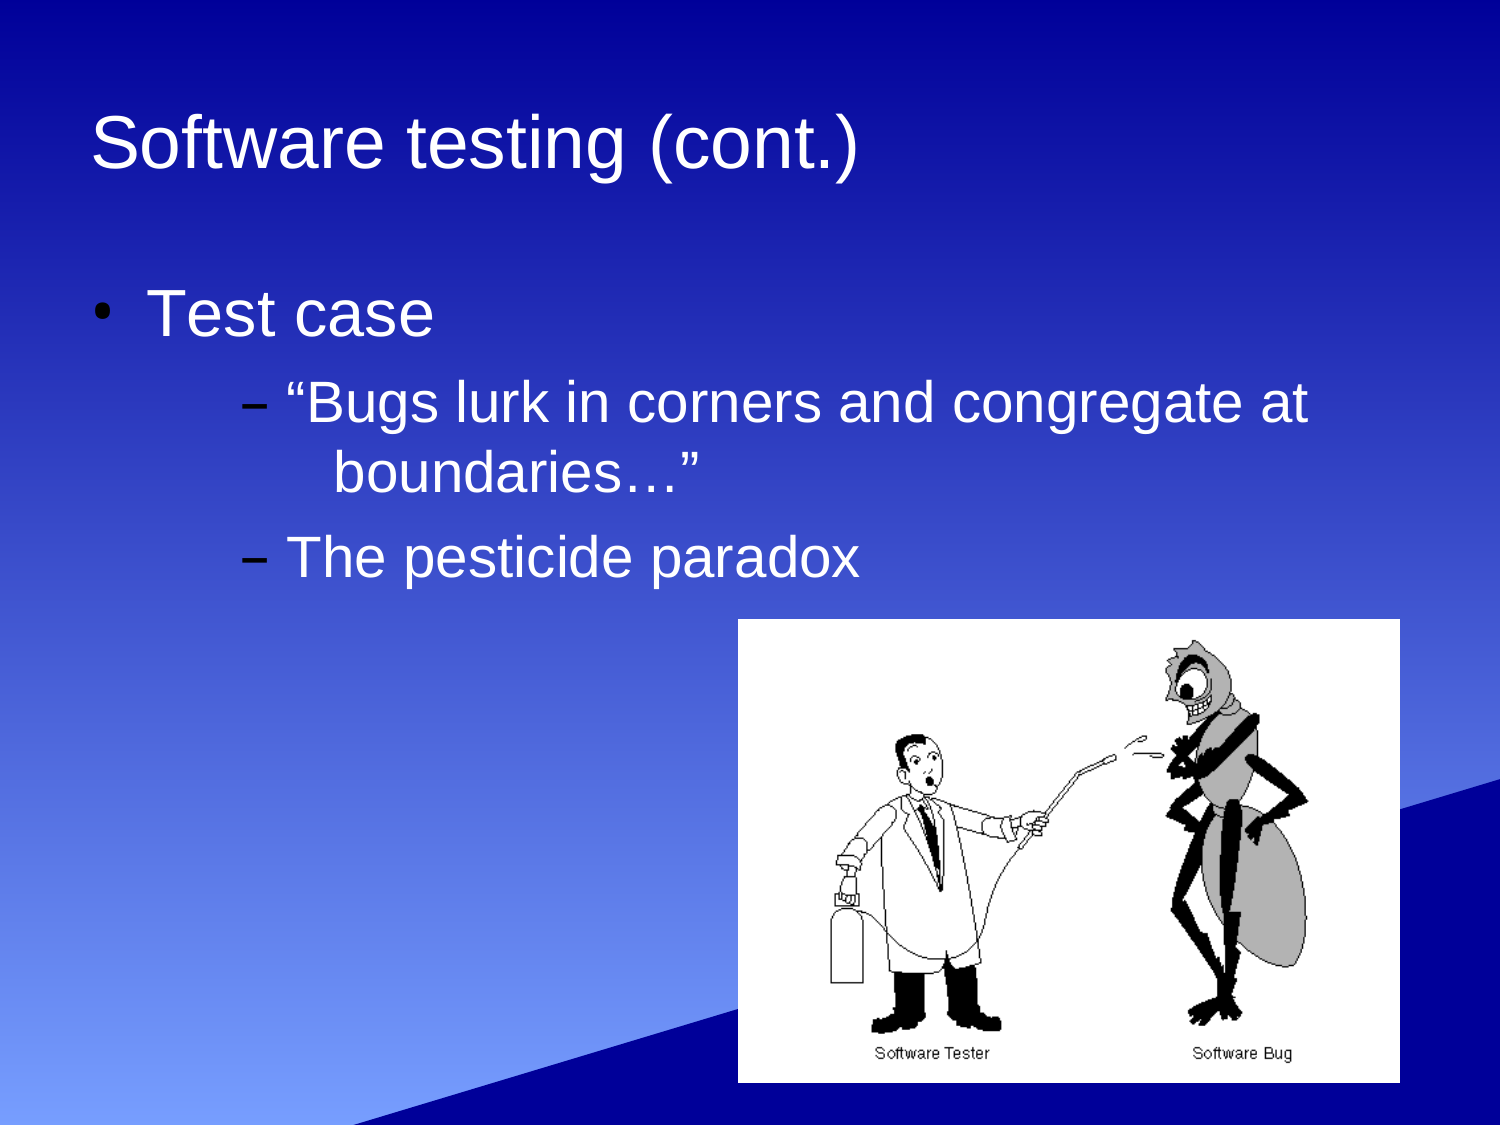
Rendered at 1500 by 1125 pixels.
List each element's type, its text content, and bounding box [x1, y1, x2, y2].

list Test case “Bugs lurk in corners and congregate at boundaries…” The pesticide paradox [75, 262, 1426, 1005]
title Software testing (cont.) [75, 45, 1426, 233]
picture [738, 619, 1400, 1083]
